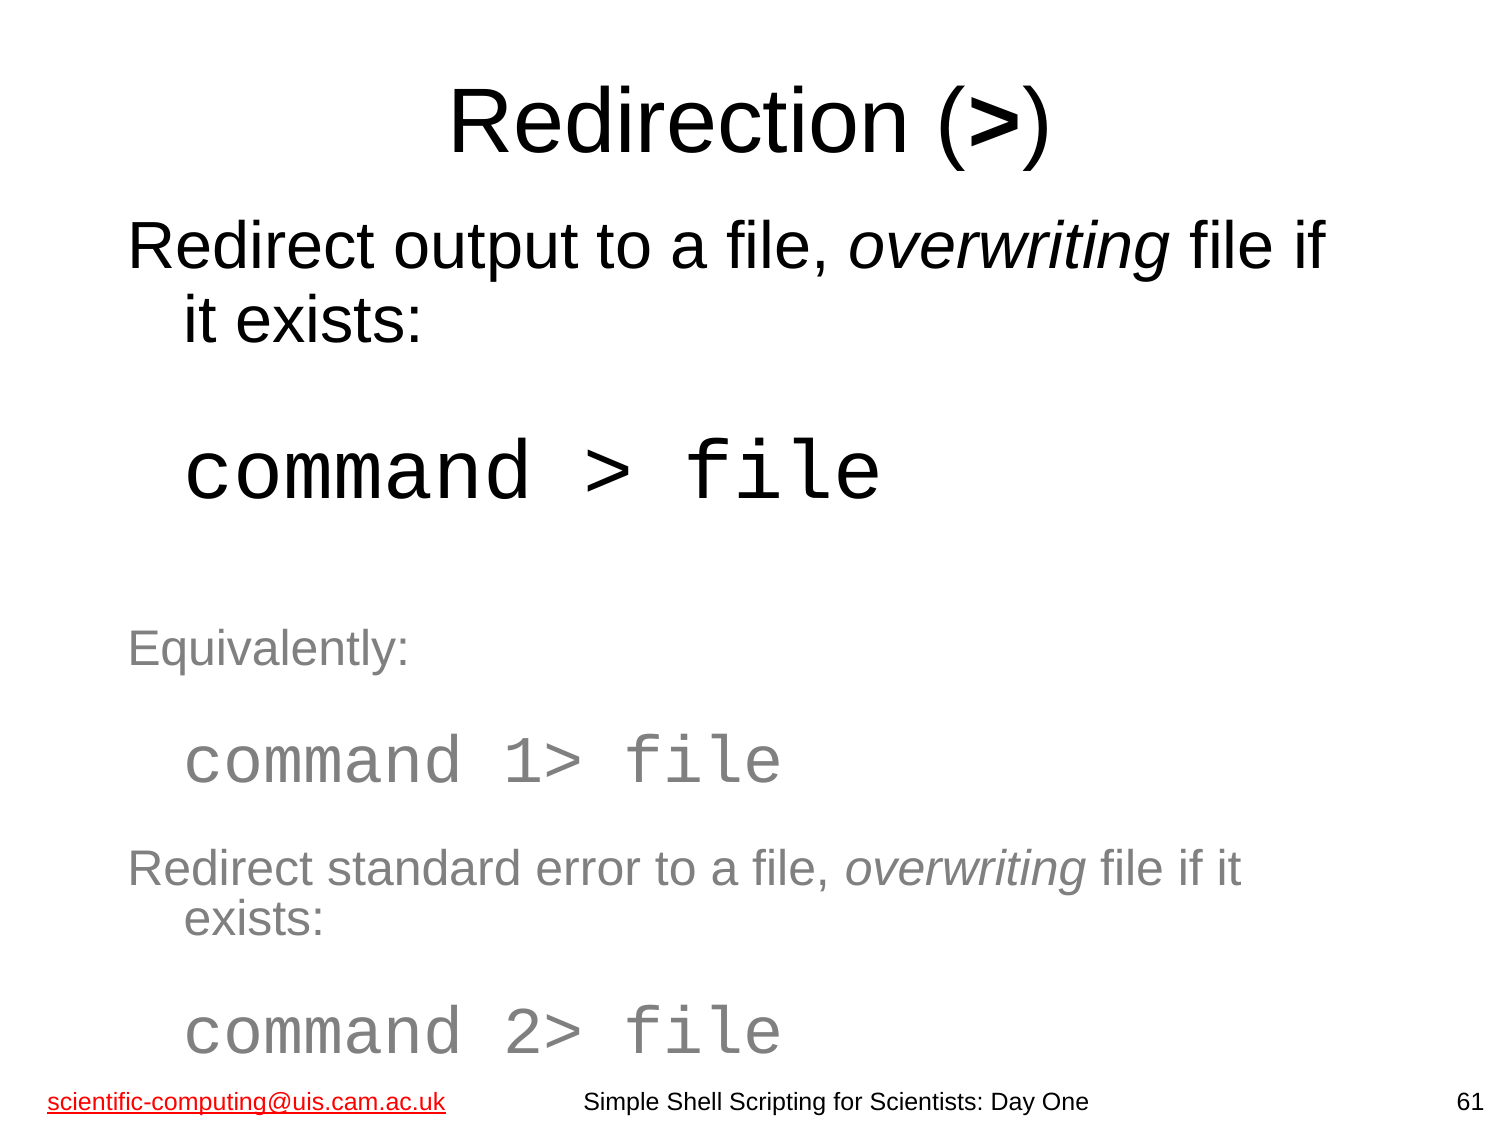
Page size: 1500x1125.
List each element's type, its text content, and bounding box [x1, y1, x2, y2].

list Redirect output to a file, overwriting file if it exists: command > file [112, 199, 1388, 587]
text_box Equivalently: command 1> file Redirect standard error to a file, overwriting file if it exists: command 2> file [112, 587, 1388, 1075]
title Redirection (>) [112, 62, 1388, 188]
